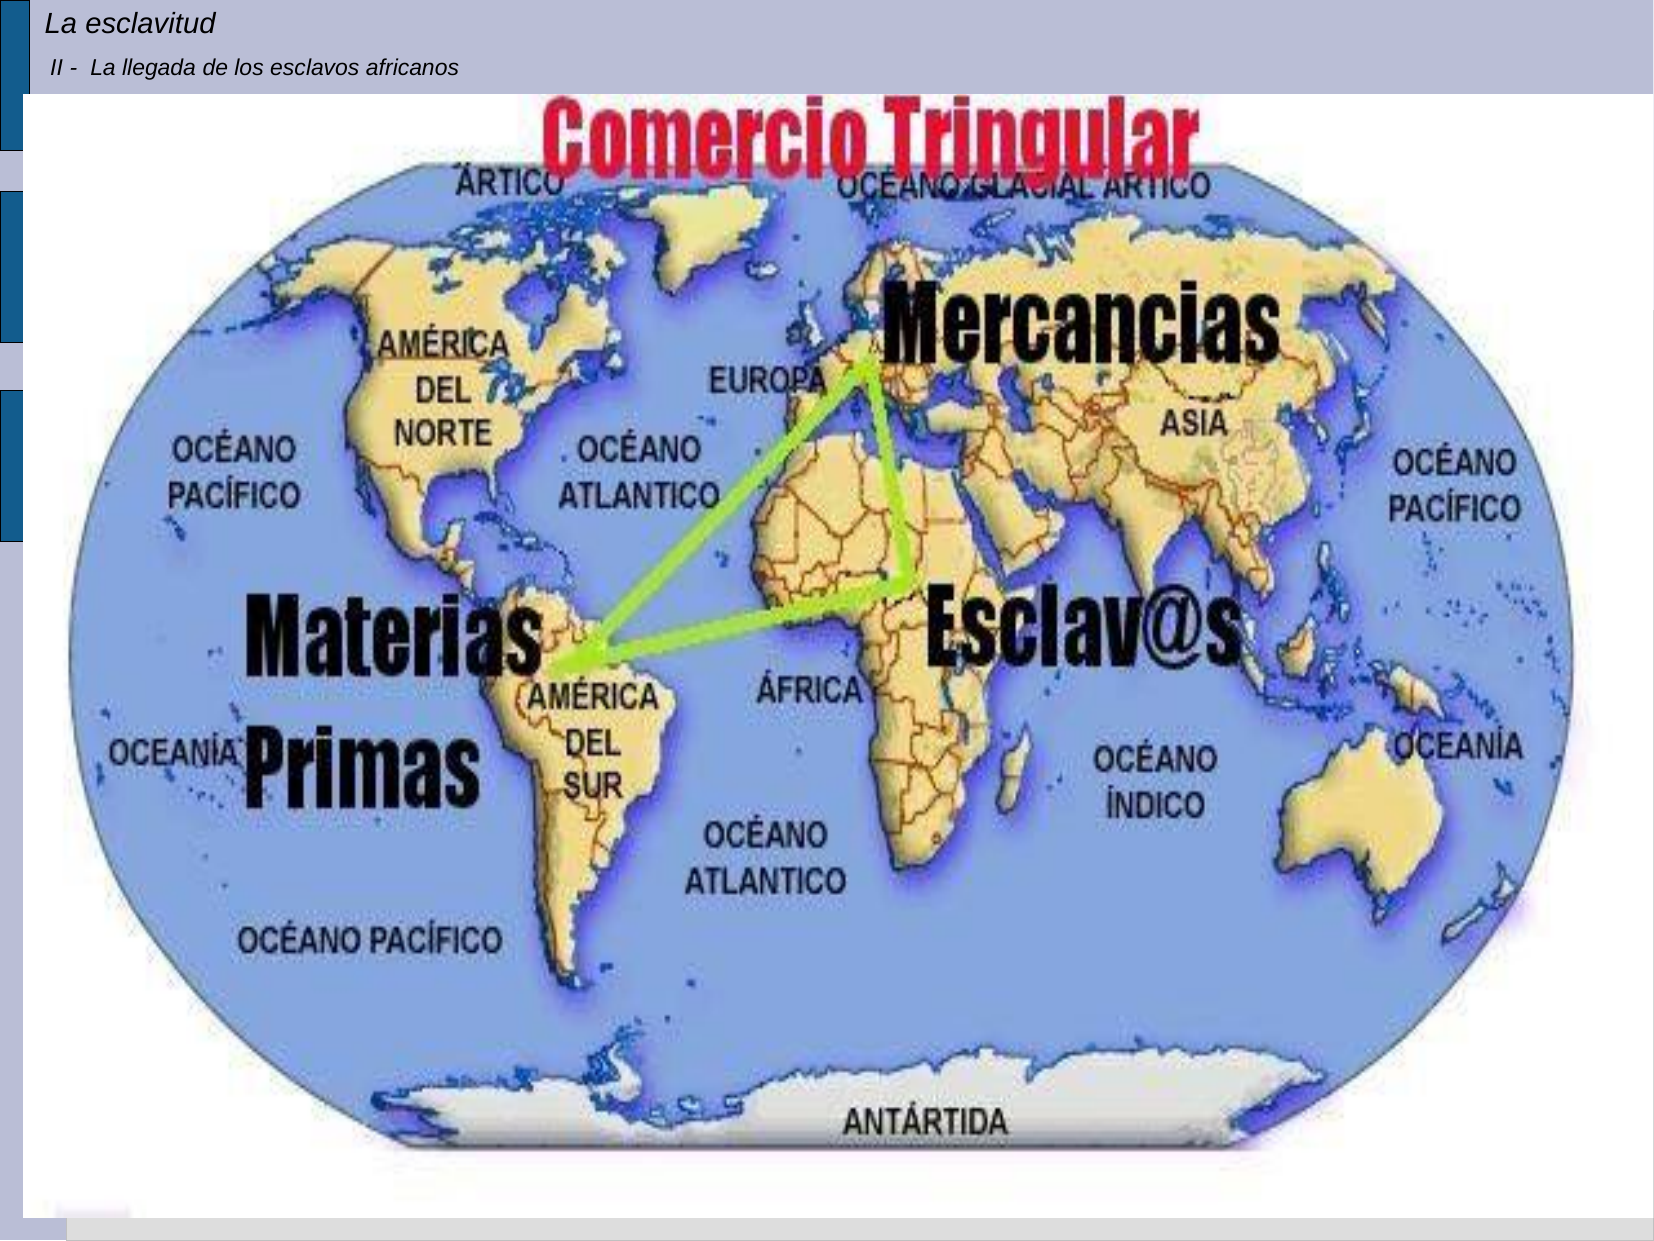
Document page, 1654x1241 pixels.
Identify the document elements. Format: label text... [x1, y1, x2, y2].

picture [23, 94, 1654, 1218]
text_box II - La llegada de los esclavos africanos [35, 47, 745, 88]
